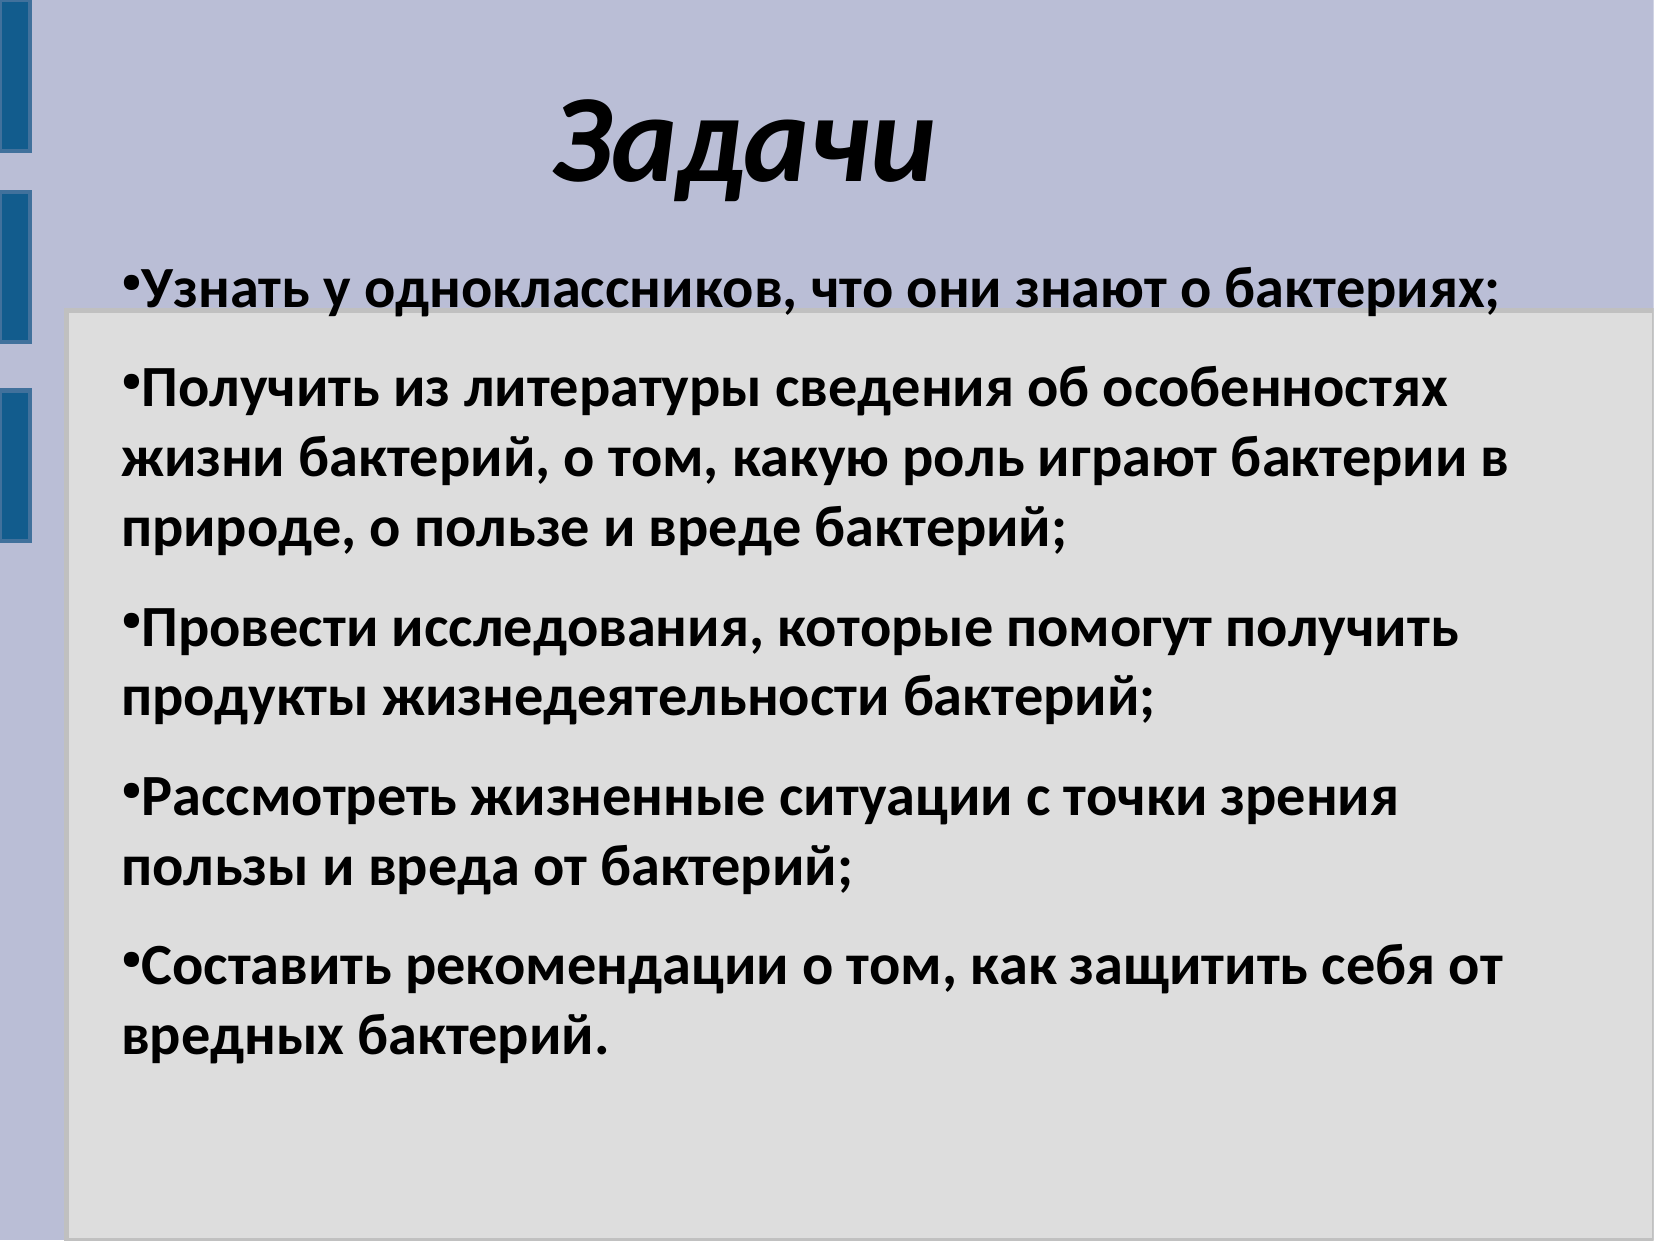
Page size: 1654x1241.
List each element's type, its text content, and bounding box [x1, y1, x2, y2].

list Узнать у одноклассников, что они знают о бактериях; Получить из литературы сведения об особенностях жизни бактерий, о том, какую роль играют бактерии в природе, о пользе и вреде бактерий; Провести исследования, которые помогут получить продукты жизнедеятельности бактерий; Рассмотреть жизненные ситуации с точки зрения пользы и вреда от бактерий; Составить рекомендации о том, как защитить себя от вредных бактерий. [106, 241, 1583, 1164]
title Задачи [0, 49, 1489, 257]
